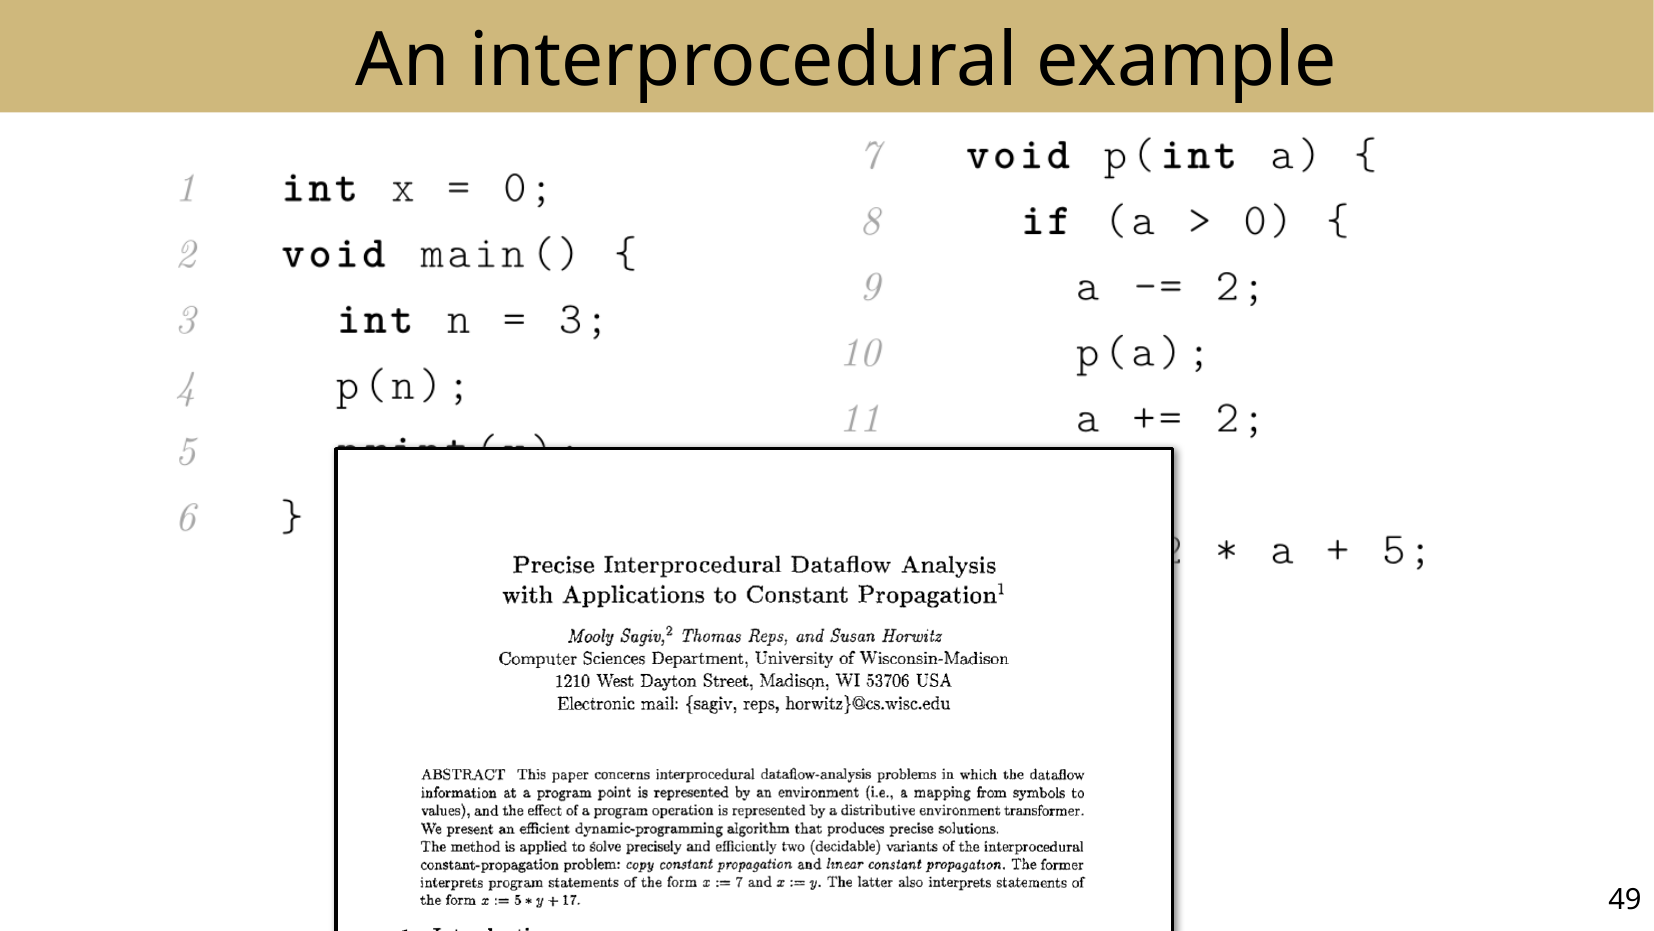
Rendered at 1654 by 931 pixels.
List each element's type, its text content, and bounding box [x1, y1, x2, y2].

picture [337, 450, 1172, 931]
picture [158, 122, 1461, 658]
title An interprocedural example [0, 0, 1654, 153]
